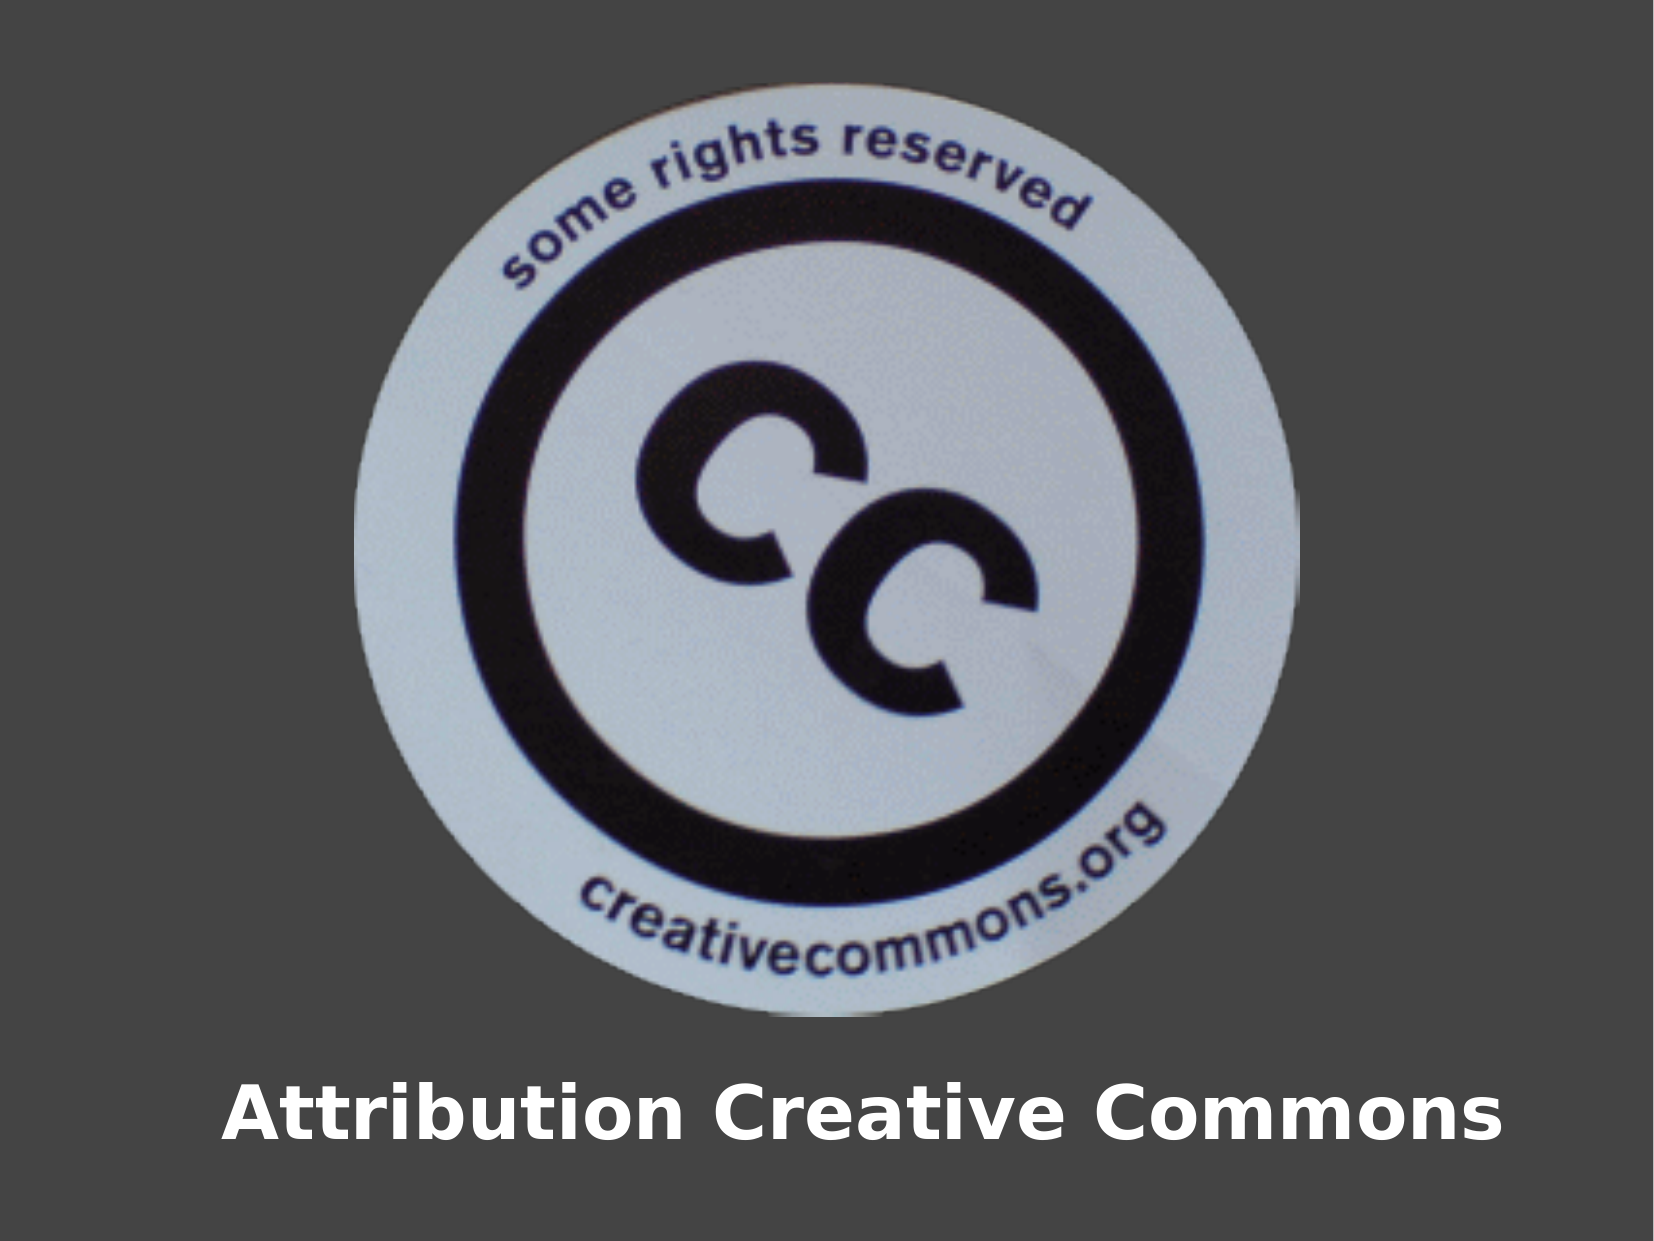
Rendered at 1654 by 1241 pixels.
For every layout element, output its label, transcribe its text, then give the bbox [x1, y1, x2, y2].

text_box Attribution Creative Commons [206, 1062, 1522, 1166]
picture [0, 0, 1654, 1241]
